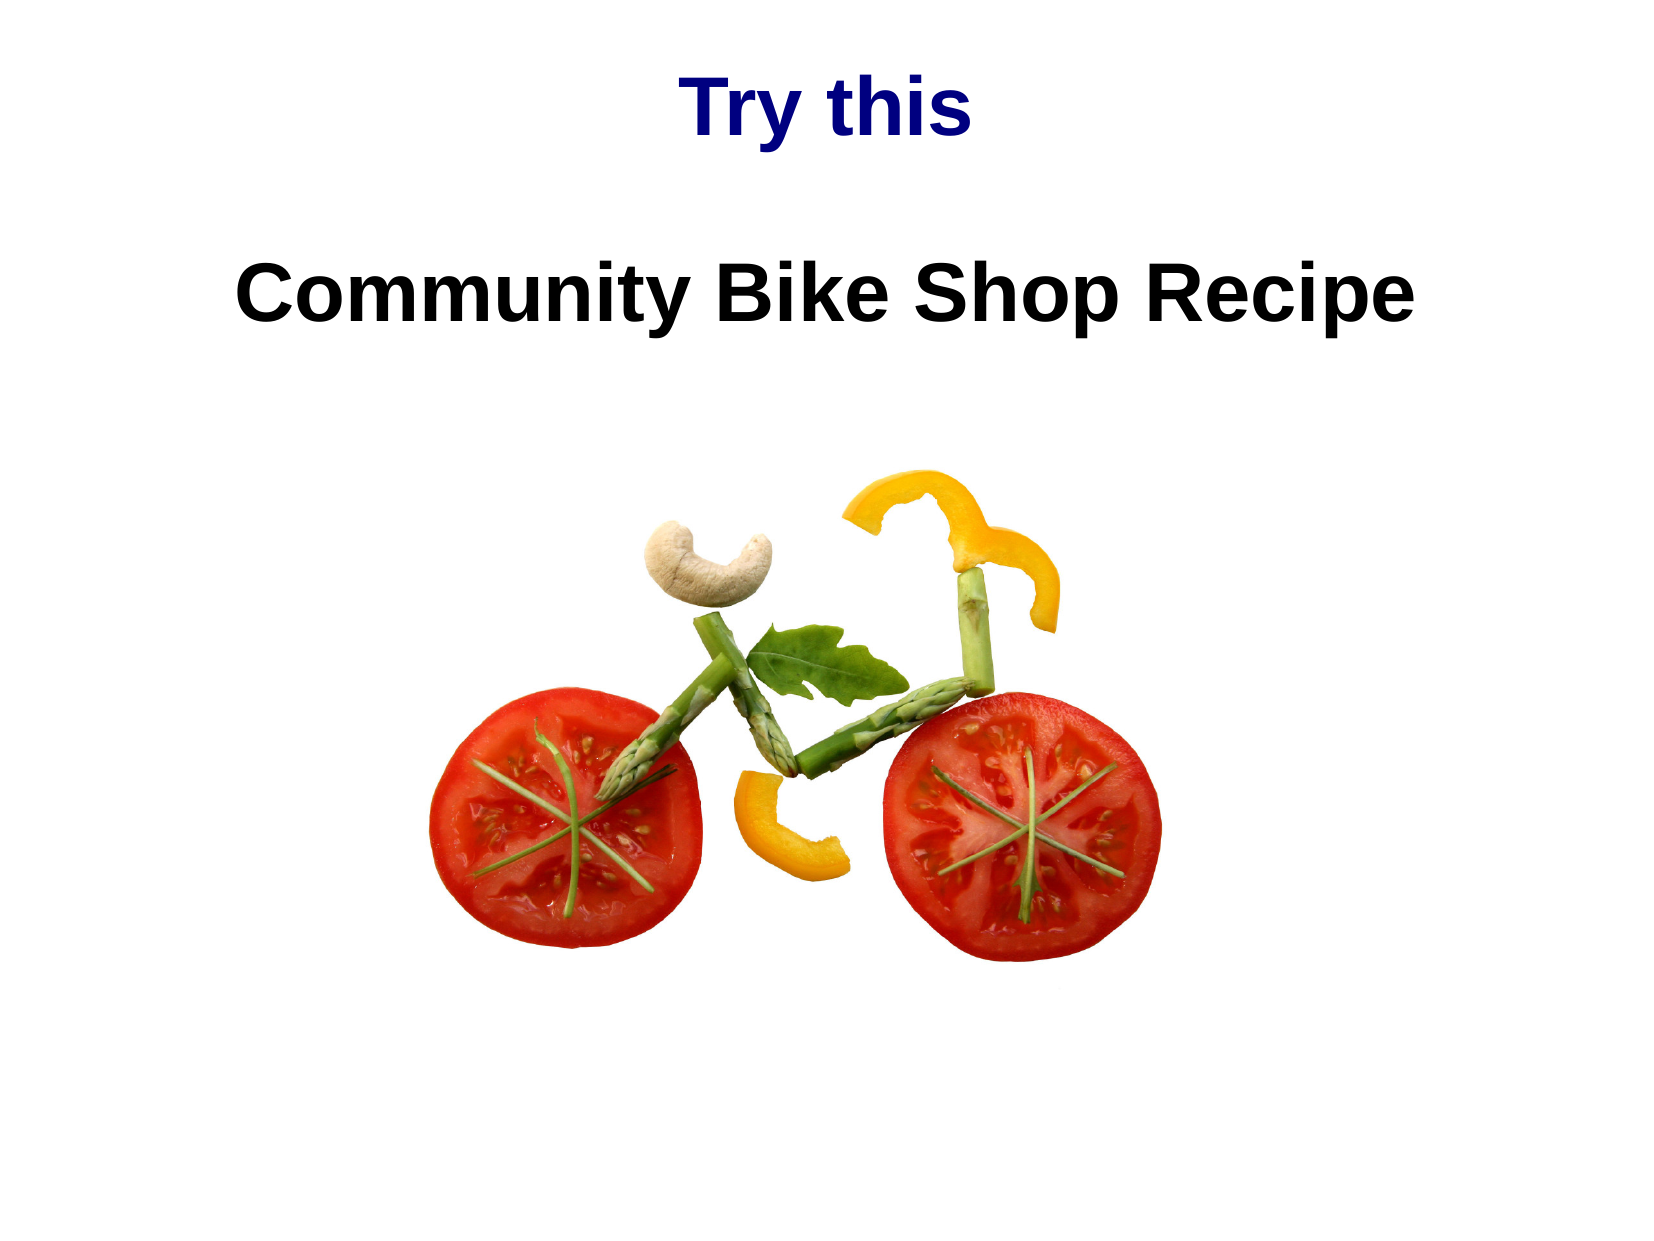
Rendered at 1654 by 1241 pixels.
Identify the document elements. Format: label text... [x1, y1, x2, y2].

title Try this Community Bike Shop Recipe [82, 0, 1571, 340]
picture [317, 408, 1305, 1015]
